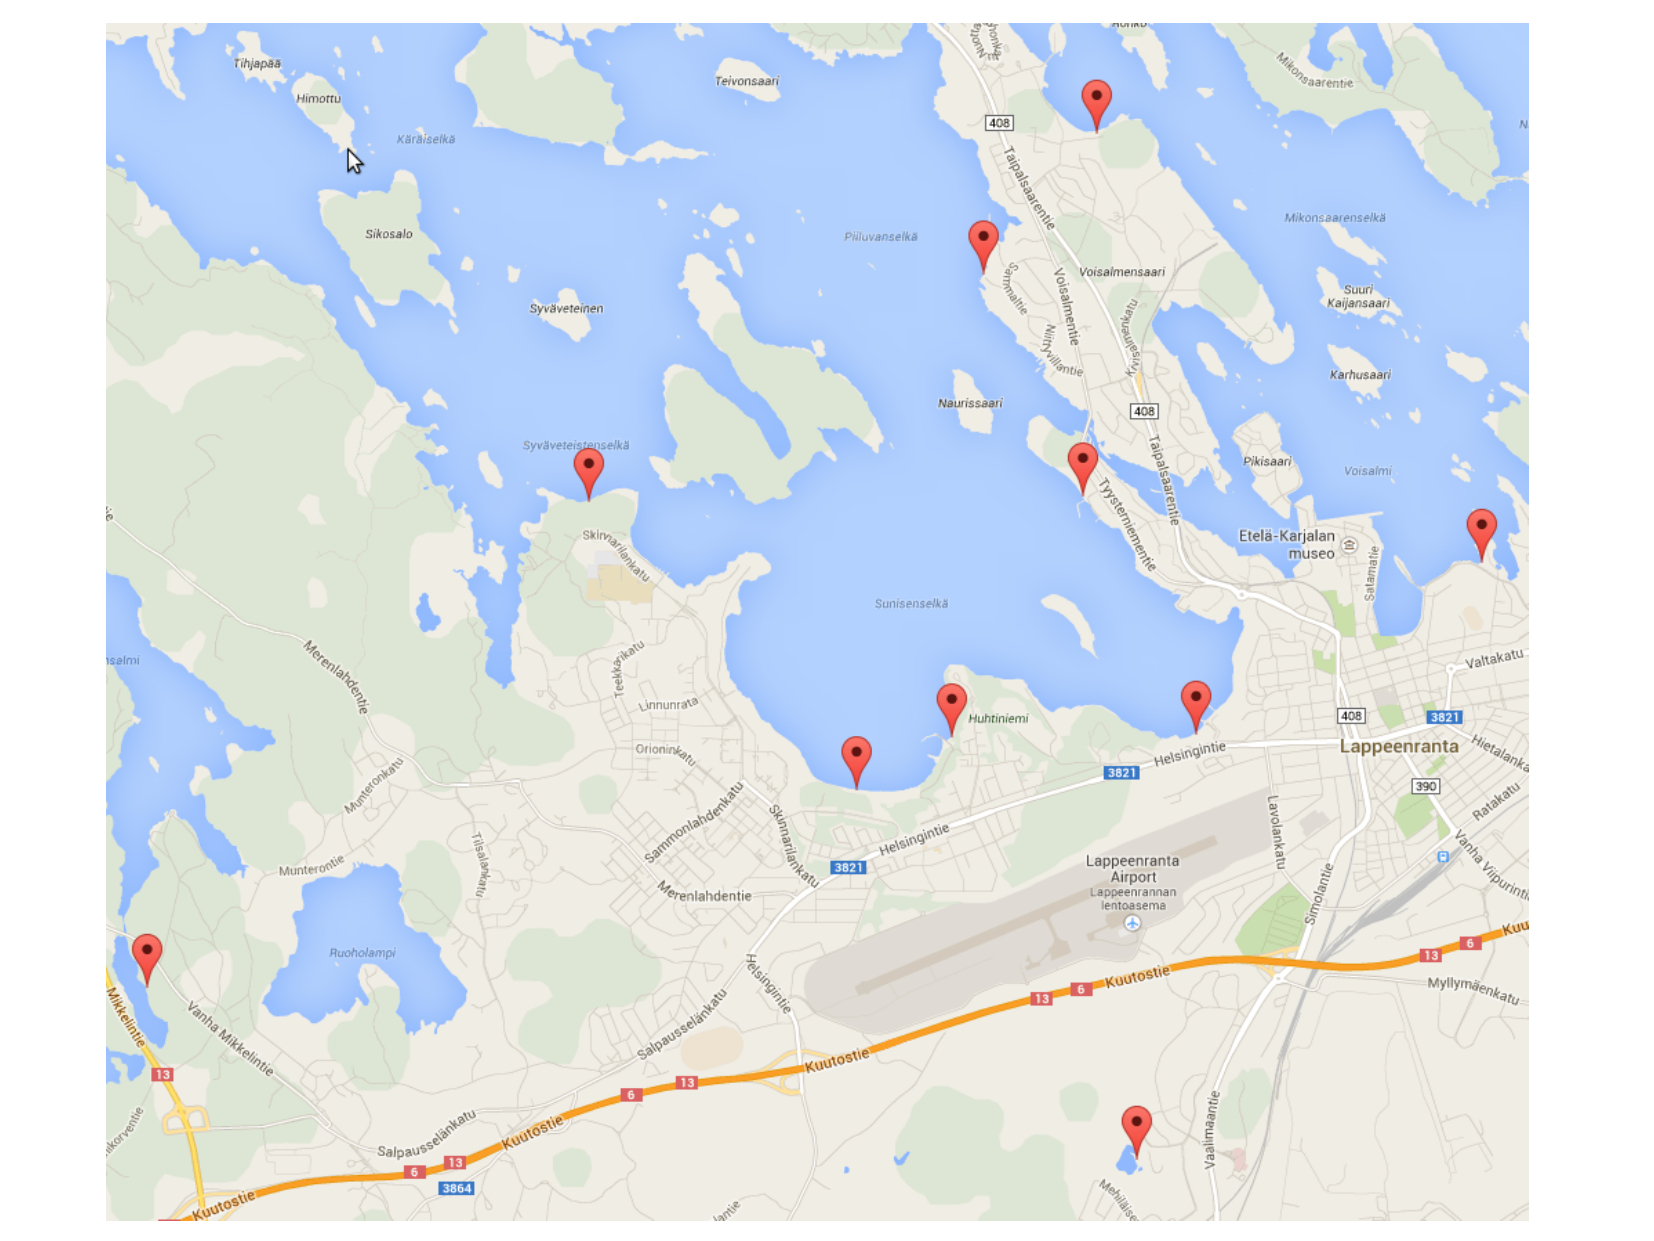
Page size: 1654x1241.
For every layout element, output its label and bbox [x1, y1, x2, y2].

picture [106, 23, 1529, 1222]
